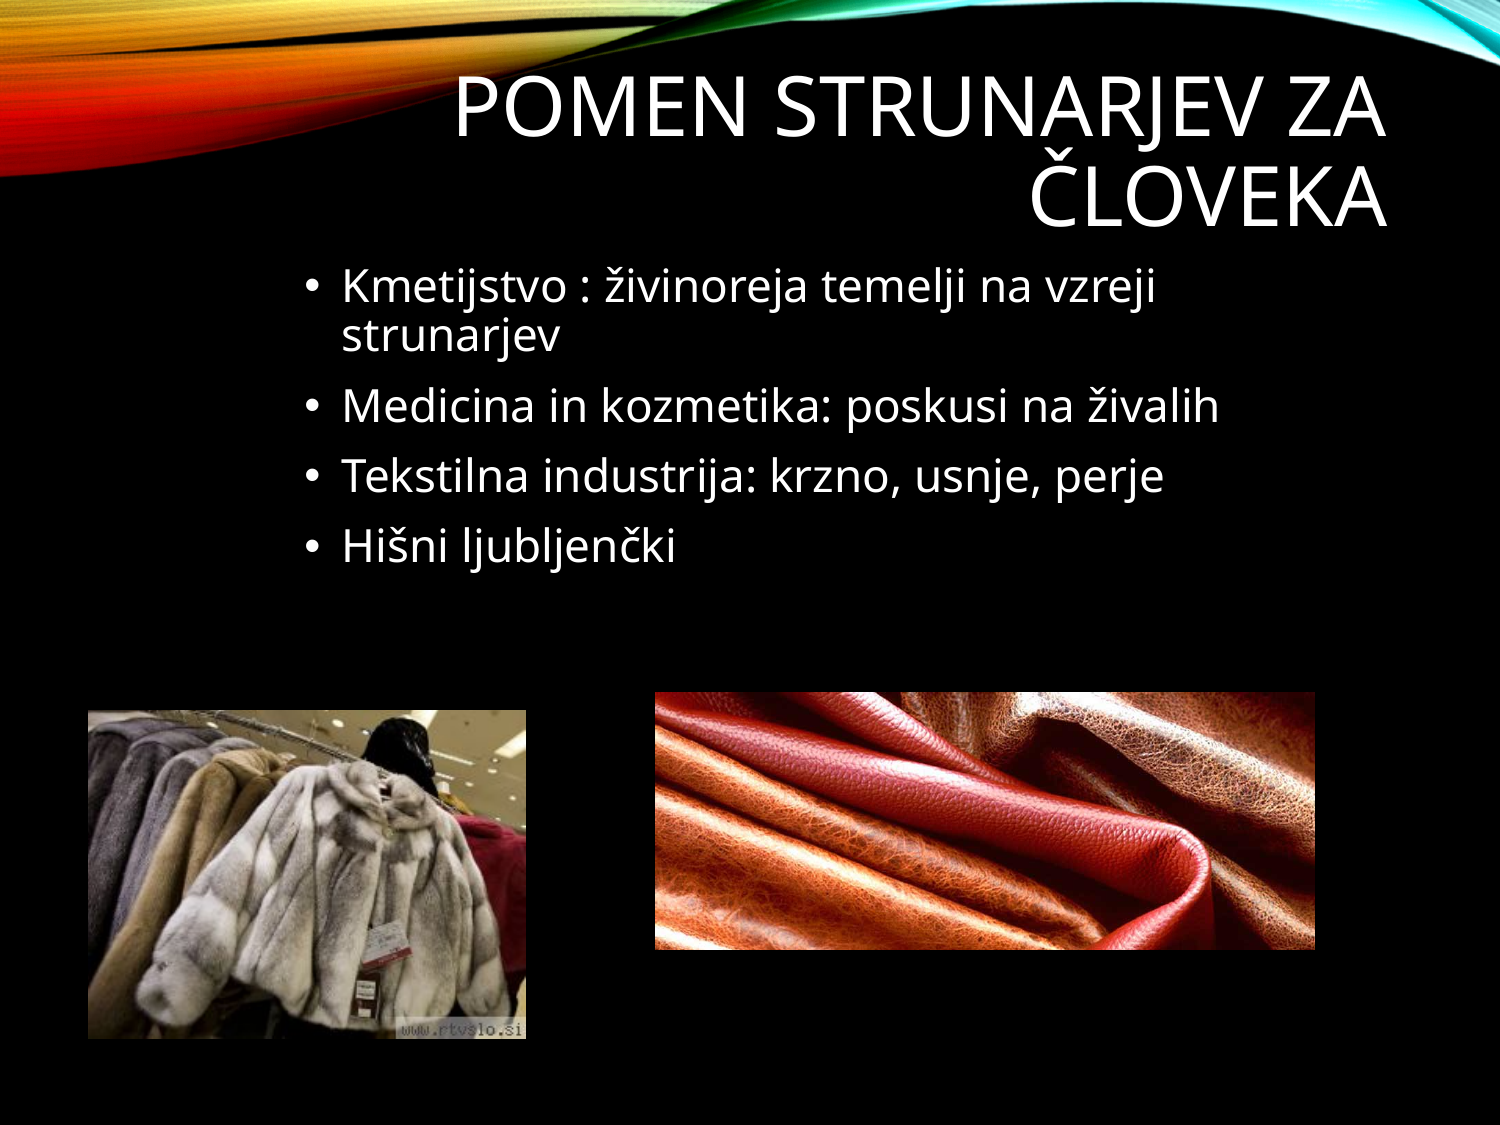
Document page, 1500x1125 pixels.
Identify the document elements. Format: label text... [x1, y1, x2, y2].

picture [0, 0, 1500, 178]
picture [655, 692, 1315, 950]
picture [88, 710, 526, 1040]
list Kmetijstvo : živinoreja temelji na vzreji strunarjev Medicina in kozmetika: poskusi na živalih Tekstilna industrija: krzno, usnje, perje Hišni ljubljenčki [289, 255, 1371, 875]
title Pomen strunarjev za človeka [356, 42, 1403, 268]
